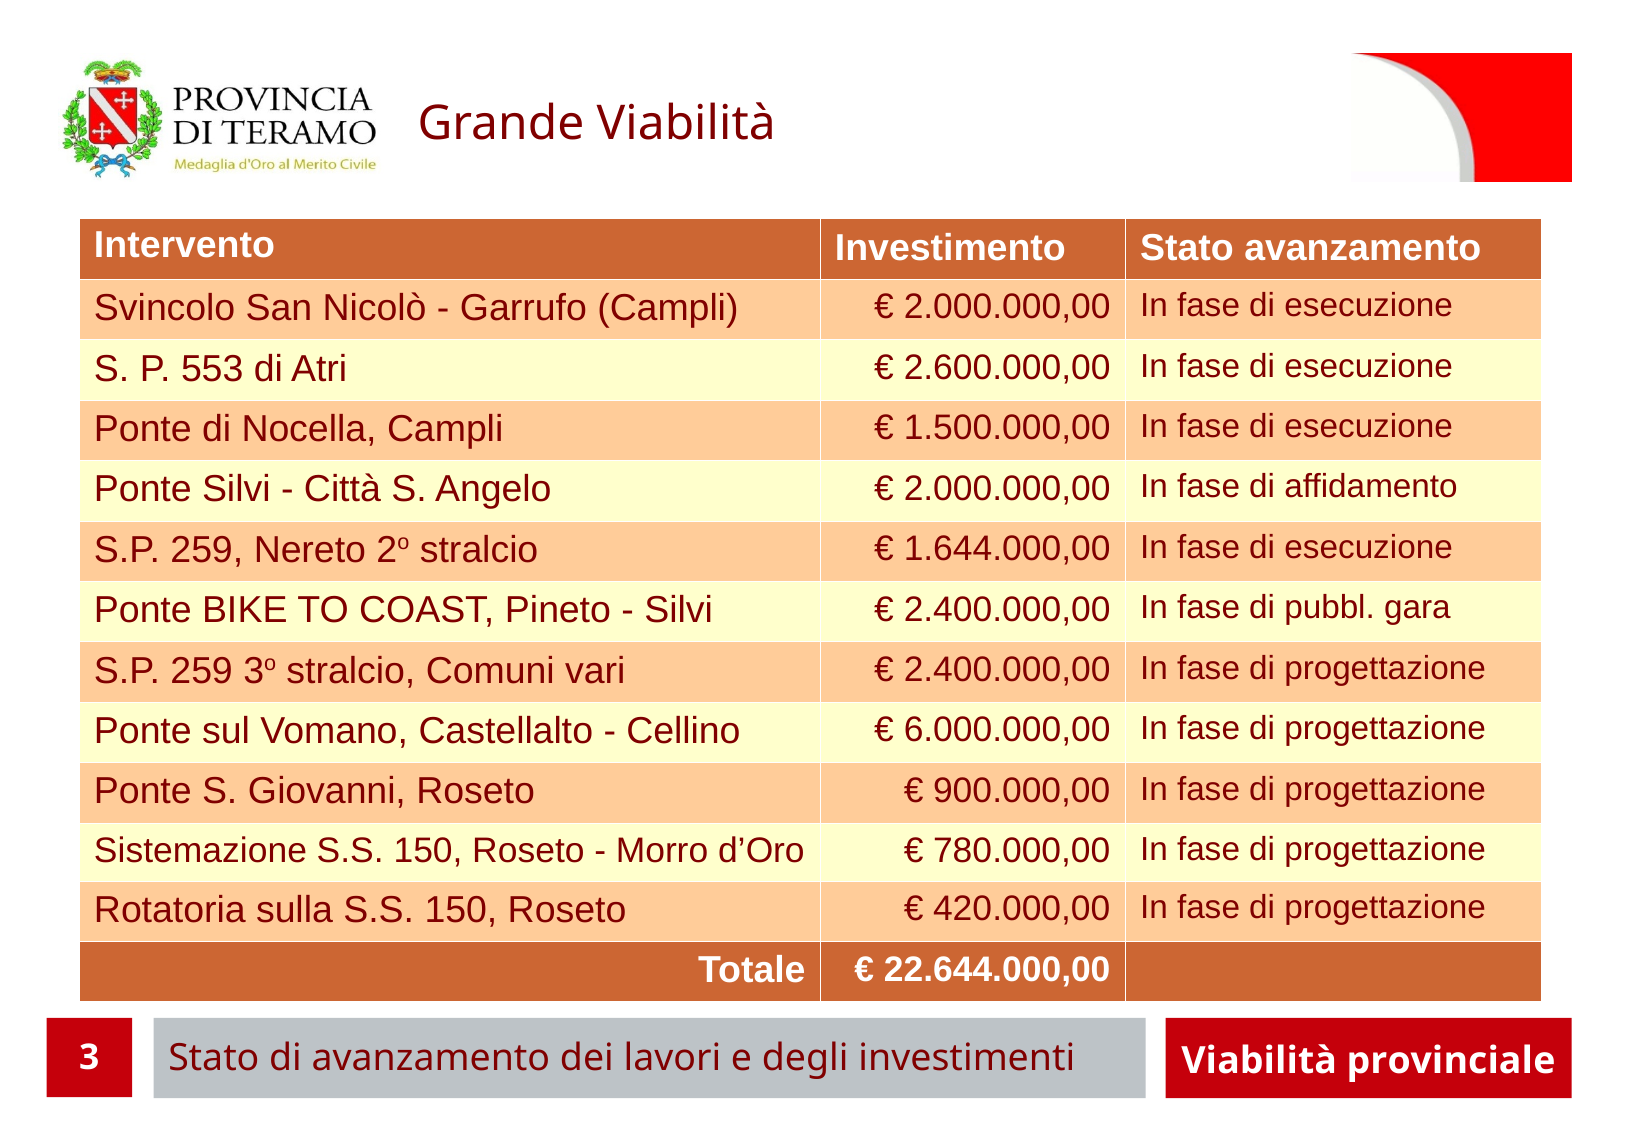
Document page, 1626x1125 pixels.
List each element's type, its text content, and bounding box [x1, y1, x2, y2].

table_cell S. P. 553 di Atri [80, 340, 820, 400]
table_header Stato avanzamento [1126, 219, 1541, 279]
table_cell Svincolo San Nicolò - Garrufo (Campli) [80, 280, 820, 339]
picture [58, 53, 384, 182]
table_cell Ponte sul Vomano, Castellalto - Cellino [80, 703, 820, 762]
table_cell € 22.644.000,00 [821, 942, 1125, 1001]
table_cell In fase di progettazione [1126, 703, 1541, 762]
table_header Investimento [821, 219, 1125, 279]
table_cell In fase di progettazione [1126, 763, 1541, 823]
table_cell In fase di esecuzione [1126, 340, 1541, 400]
table_cell € 6.000.000,00 [821, 703, 1125, 762]
table_cell € 2.400.000,00 [821, 642, 1125, 702]
table_cell € 780.000,00 [821, 824, 1125, 881]
table_cell € 1.644.000,00 [821, 522, 1125, 581]
table_cell In fase di esecuzione [1126, 522, 1541, 581]
table_cell € 1.500.000,00 [821, 401, 1125, 460]
table_cell Ponte di Nocella, Campli [80, 401, 820, 460]
table_cell Ponte Silvi - Città S. Angelo [80, 461, 820, 521]
table_cell Totale [80, 942, 820, 1001]
table_cell Rotatoria sulla S.S. 150, Roseto [80, 882, 820, 941]
table_cell In fase di affidamento [1126, 461, 1541, 521]
table_cell In fase di pubbl. gara [1126, 582, 1541, 641]
table_cell Ponte S. Giovanni, Roseto [80, 763, 820, 823]
table_cell € 2.000.000,00 [821, 461, 1125, 521]
table_cell € 2.600.000,00 [821, 340, 1125, 400]
table_cell [1126, 942, 1541, 1001]
table_cell € 420.000,00 [821, 882, 1125, 941]
table_cell In fase di esecuzione [1126, 401, 1541, 460]
table_cell In fase di progettazione [1126, 882, 1541, 941]
table_cell In fase di progettazione [1126, 824, 1541, 881]
table_cell S.P. 259 3o stralcio, Comuni vari [80, 642, 820, 702]
table_header Intervento [80, 219, 820, 279]
table_cell Sistemazione S.S. 150, Roseto - Morro d’Oro [80, 824, 820, 881]
picture [1352, 53, 1572, 182]
title Grande Viabilità [406, 53, 1352, 187]
table_cell € 2.000.000,00 [821, 280, 1125, 339]
table_cell Ponte BIKE TO COAST, Pineto - Silvi [80, 582, 820, 641]
table_cell € 900.000,00 [821, 763, 1125, 823]
table_cell S.P. 259, Nereto 2o stralcio [80, 522, 820, 581]
table_cell € 2.400.000,00 [821, 582, 1125, 641]
table_cell In fase di progettazione [1126, 642, 1541, 702]
table_cell In fase di esecuzione [1126, 280, 1541, 339]
